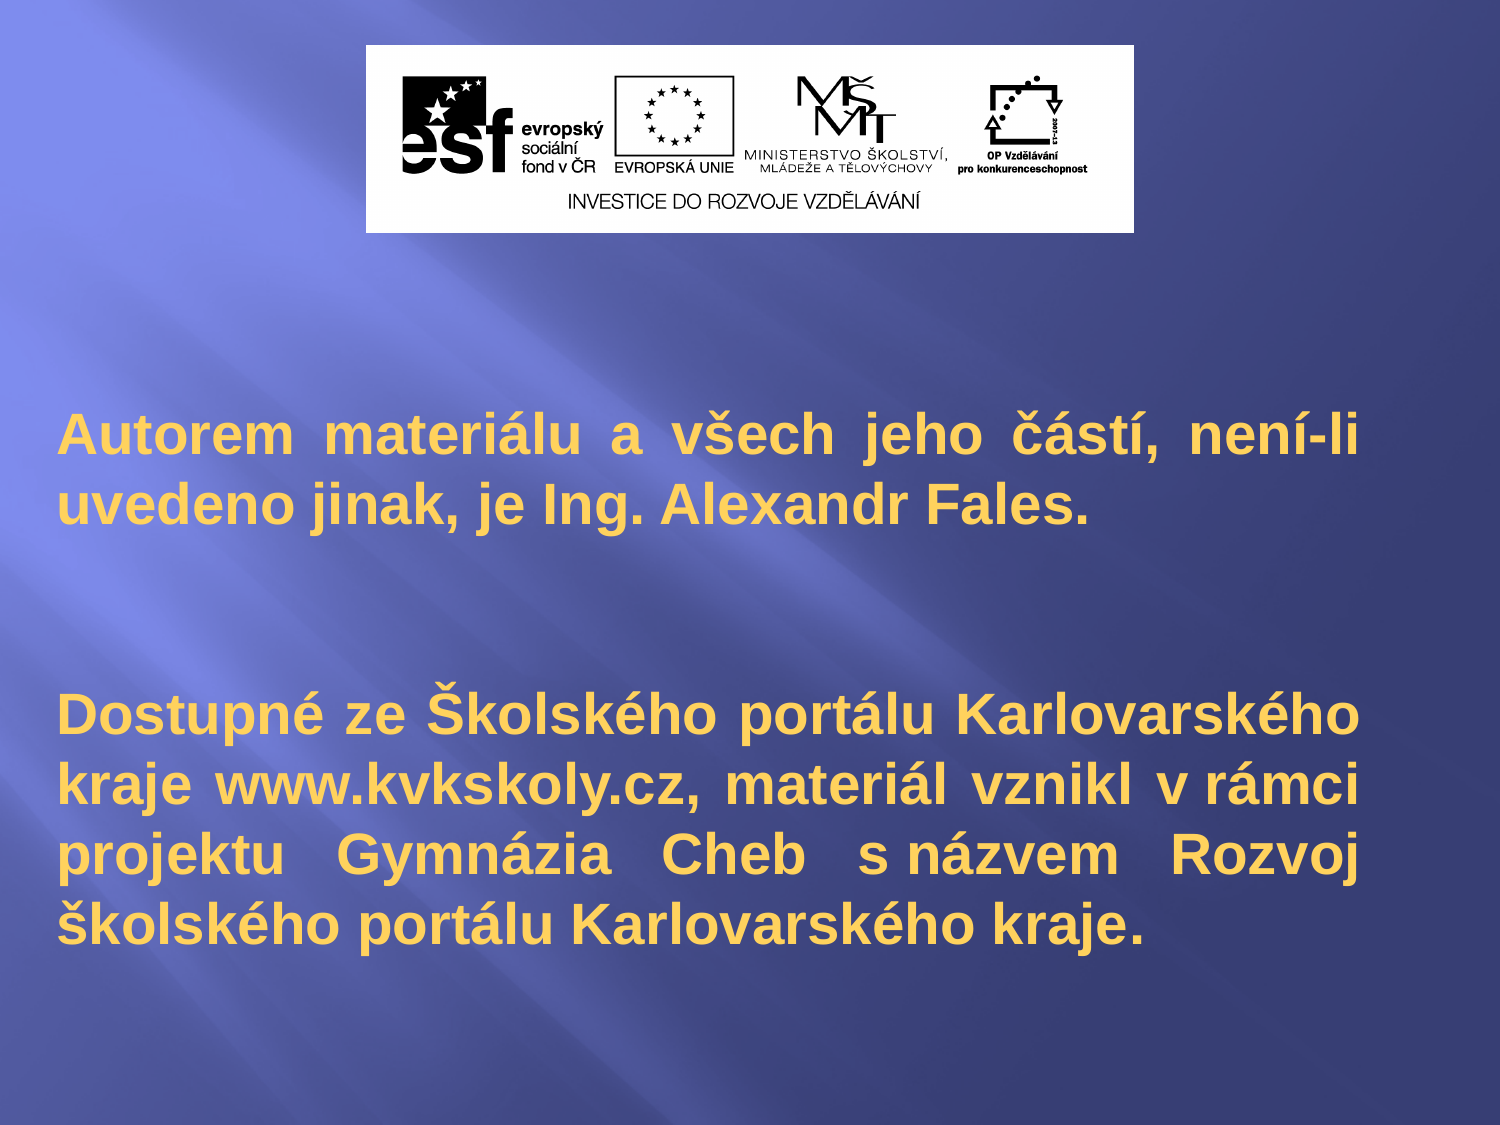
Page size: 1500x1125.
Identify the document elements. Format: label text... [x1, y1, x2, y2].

text_box Autorem materiálu a všech jeho částí, není-li uvedeno jinak, je Ing. Alexandr Fales. Dostupné ze Školského portálu Karlovarského kraje www.kvkskoly.cz, materiál vznikl v rámci projektu Gymnázia Cheb s názvem Rozvoj školského portálu Karlovarského kraje. [41, 350, 1447, 1047]
picture [366, 45, 1134, 233]
